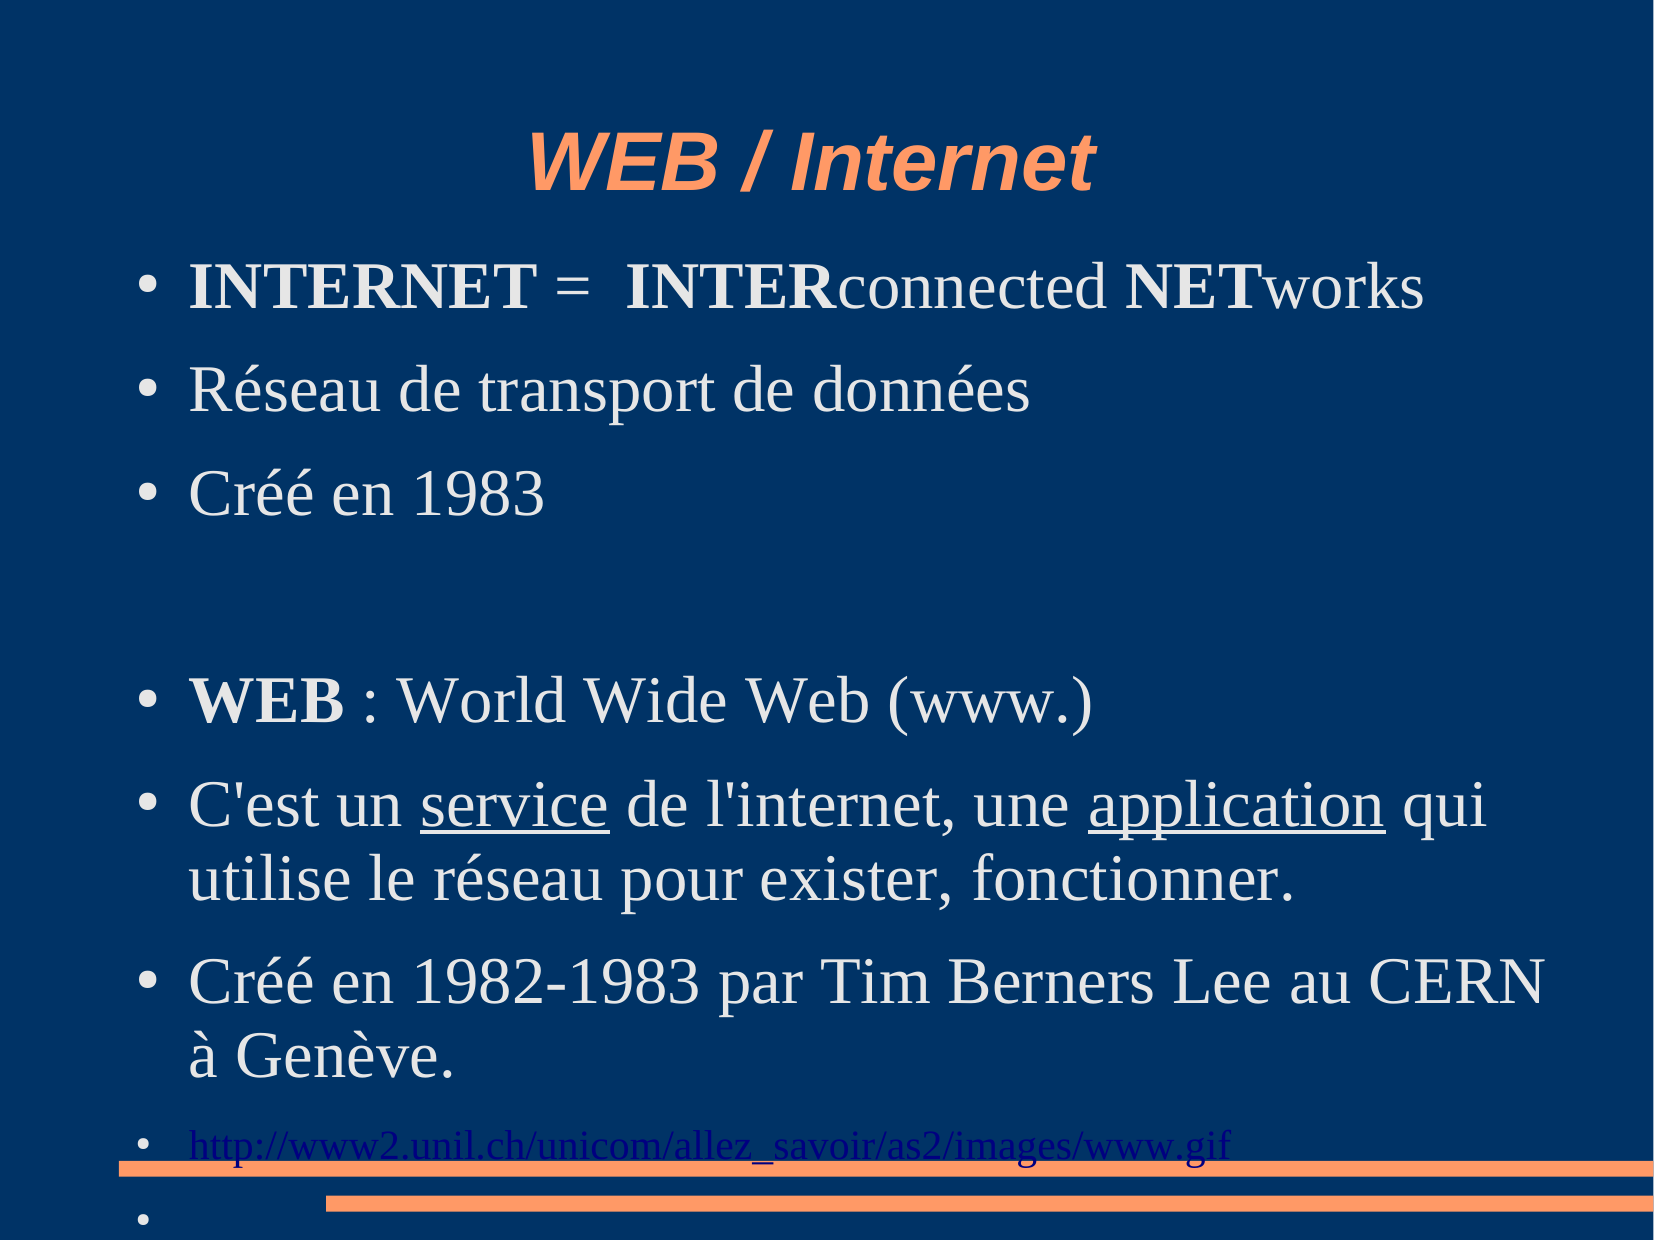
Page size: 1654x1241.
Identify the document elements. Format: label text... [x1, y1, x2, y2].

title WEB / Internet [88, 58, 1534, 266]
list INTERNET = INTERconnected NETworks Réseau de transport de données Créé en 1983 WEB : World Wide Web (www.) C'est un service de l'internet, une application qui utilise le réseau pour exister, fonctionner. Créé en 1982-1983 par Tim Berners Lee au CERN à Genève. http://www2.unil.ch/unicom/allez_savoir/as2/images/www.gif [118, 248, 1558, 1241]
